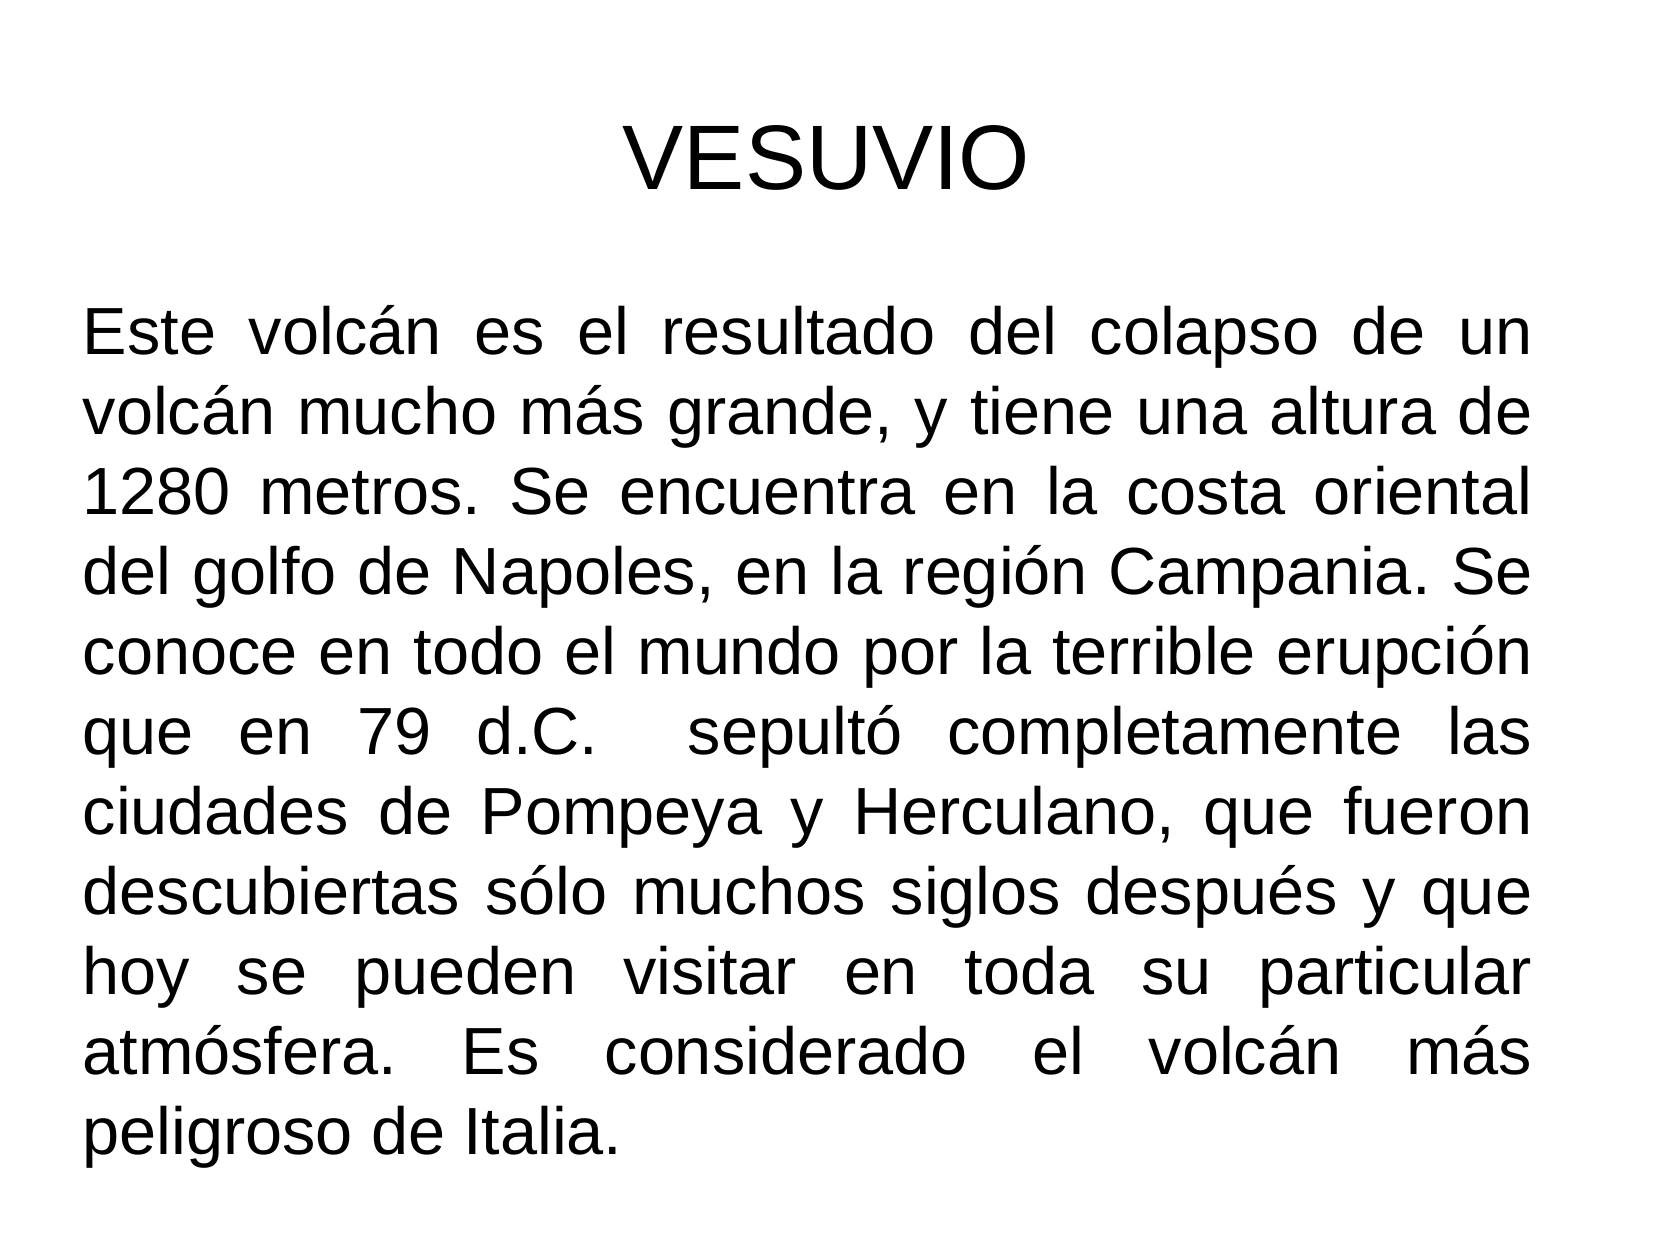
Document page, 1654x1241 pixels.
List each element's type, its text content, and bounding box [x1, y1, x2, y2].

title VESUVIO [82, 49, 1571, 257]
subtitle Este volcán es el resultado del colapso de un volcán mucho más grande, y tiene una altura de 1280 metros. Se encuentra en la costa oriental del golfo de Napoles, en la región Campania. Se conoce en todo el mundo por la terrible erupción que en 79 d.C. sepultó completamente las ciudades de Pompeya y Herculano, que fueron descubiertas sólo muchos siglos después y que hoy se pueden visitar en toda su particular atmósfera. Es considerado el volcán más peligroso de Italia. [82, 288, 1571, 1111]
